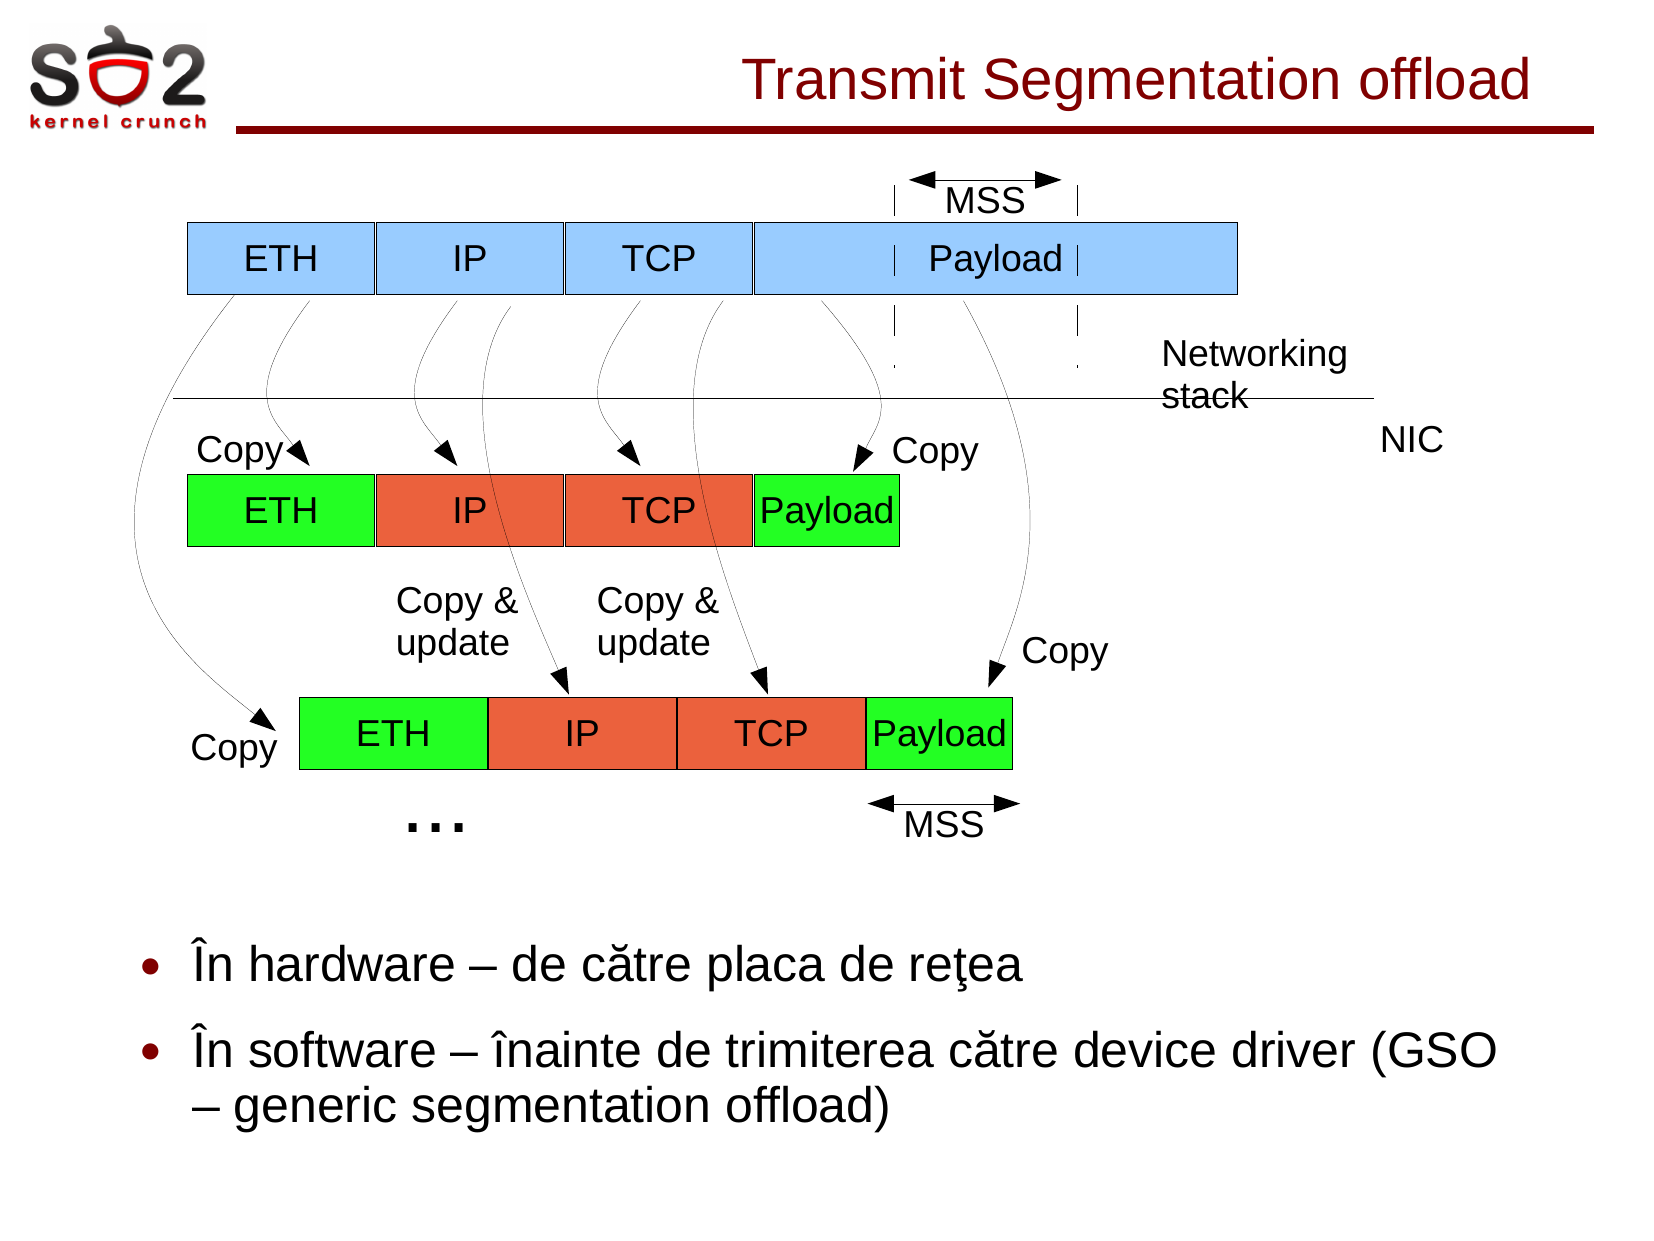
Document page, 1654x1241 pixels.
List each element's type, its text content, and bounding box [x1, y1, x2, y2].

list În hardware – de către placa de reţea În software – înainte de trimiterea către device driver (GSO – generic segmentation offload) [121, 856, 1534, 1214]
text_box ETH [187, 222, 375, 295]
text_box Payload [866, 697, 1013, 770]
text_box TCP [565, 222, 753, 295]
text_box TCP [700, 474, 753, 547]
text_box ETH [299, 697, 488, 770]
text_box Copy [175, 719, 326, 791]
text_box Copy [1006, 621, 1157, 694]
text_box Copy [181, 421, 332, 493]
text_box IP [376, 474, 509, 547]
text_box TCP [677, 697, 866, 770]
picture [29, 23, 121, 130]
text_box Payload [754, 474, 900, 547]
text_box Copy & update [381, 572, 544, 697]
text_box TCP [565, 474, 715, 547]
text_box ... [386, 750, 762, 886]
text_box IP [376, 222, 564, 295]
text_box IP [488, 697, 677, 750]
text_box Copy & update [581, 572, 745, 697]
text_box IP [491, 474, 564, 547]
title Transmit Segmentation offload [121, 11, 1534, 148]
text_box NIC [1364, 411, 1478, 483]
text_box Payload [754, 222, 1238, 295]
text_box Networking stack [1146, 325, 1461, 397]
text_box ETH [187, 474, 375, 547]
text_box Copy [876, 421, 1027, 494]
